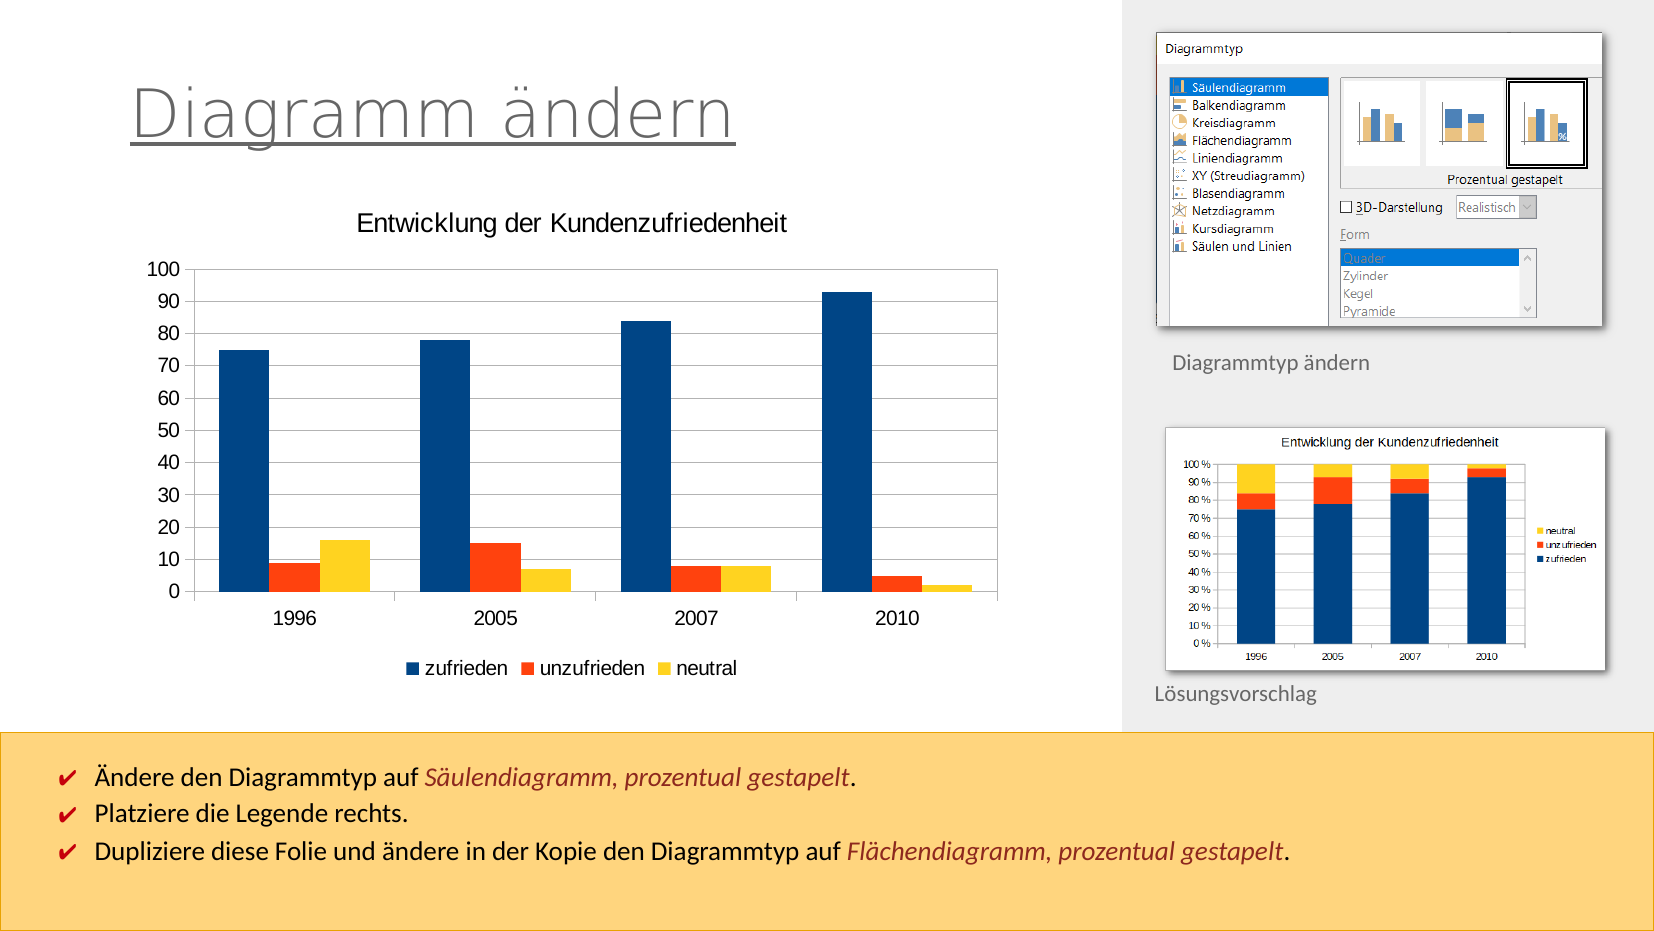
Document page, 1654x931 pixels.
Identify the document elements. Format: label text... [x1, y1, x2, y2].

text_box Ändere den Diagrammtyp auf Säulendiagramm, prozentual gestapelt. Platziere die Legende rechts. Dupliziere diese Folie und ändere in der Kopie den Diagrammtyp auf Flächendiagramm, prozentual gestapelt. [0, 732, 1654, 931]
title Diagramm ändern [129, 37, 1145, 193]
chart [128, 183, 1016, 687]
text_box Lösungsvorschlag [1139, 673, 1436, 715]
picture [1157, 419, 1619, 684]
text_box Diagrammtyp ändern [1157, 342, 1453, 384]
text_box [1122, 0, 1654, 732]
picture [1145, 21, 1619, 343]
